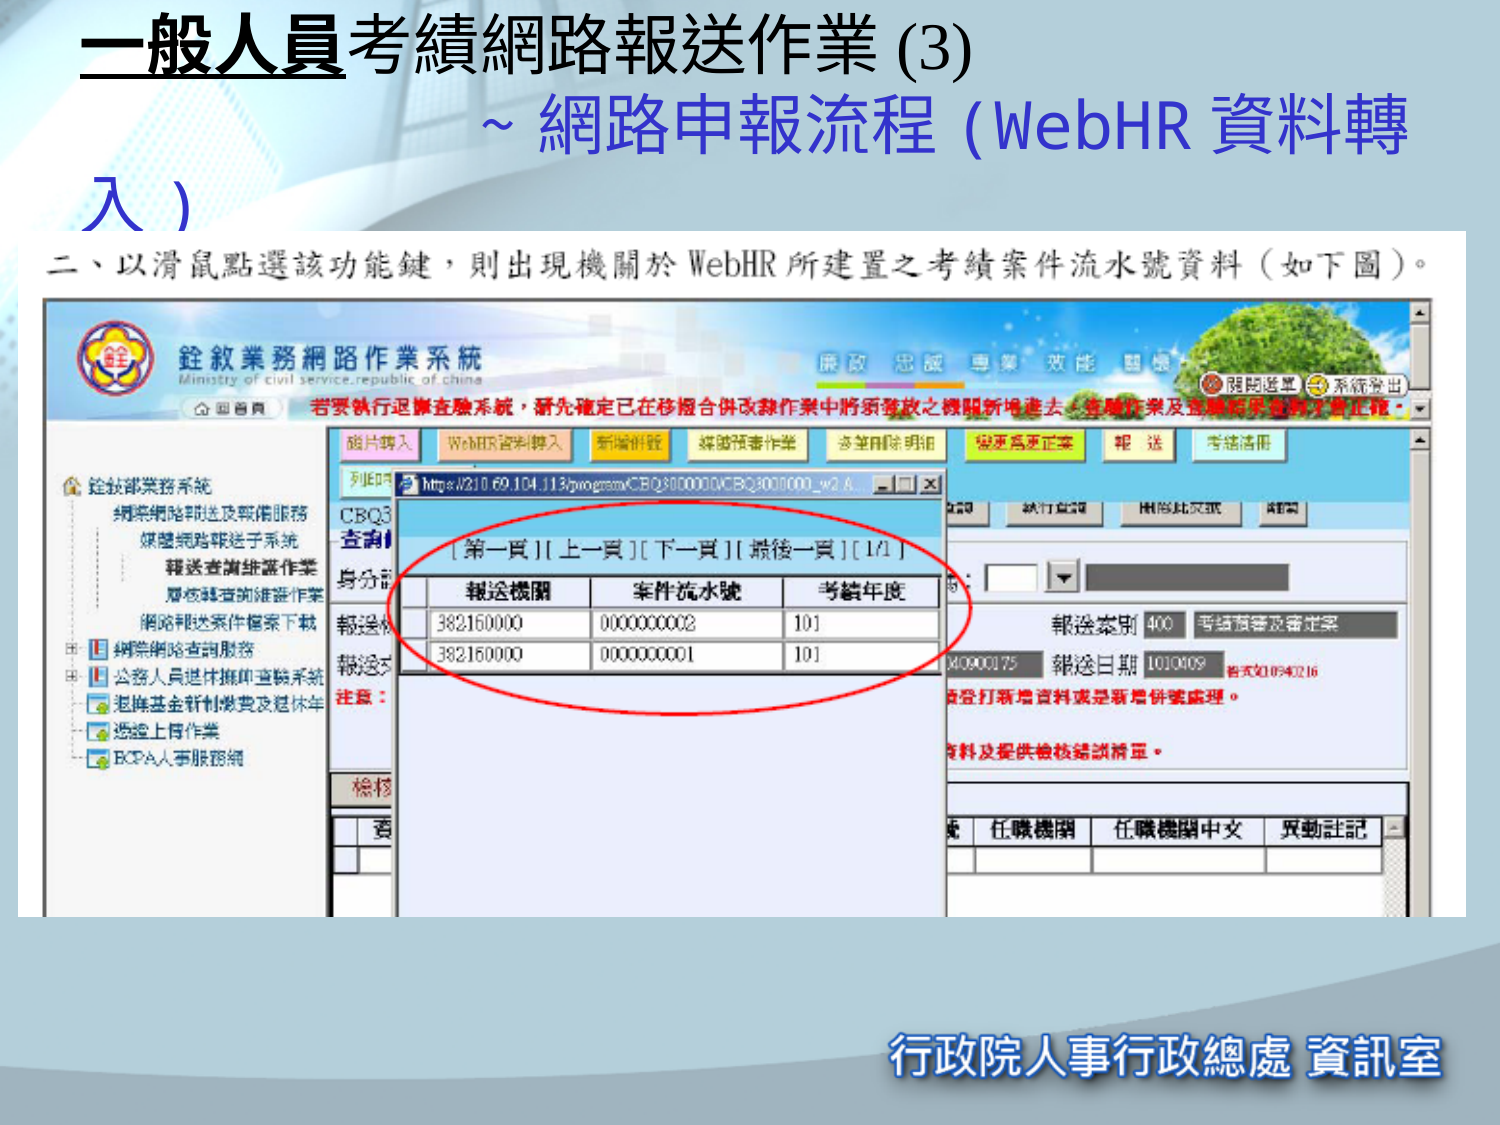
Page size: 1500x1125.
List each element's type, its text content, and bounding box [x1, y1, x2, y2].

picture [0, 0, 1500, 1125]
text_box 一般人員考績網路報送作業(3) ~網路申報流程(WebHR資料轉入) [64, 66, 1447, 179]
